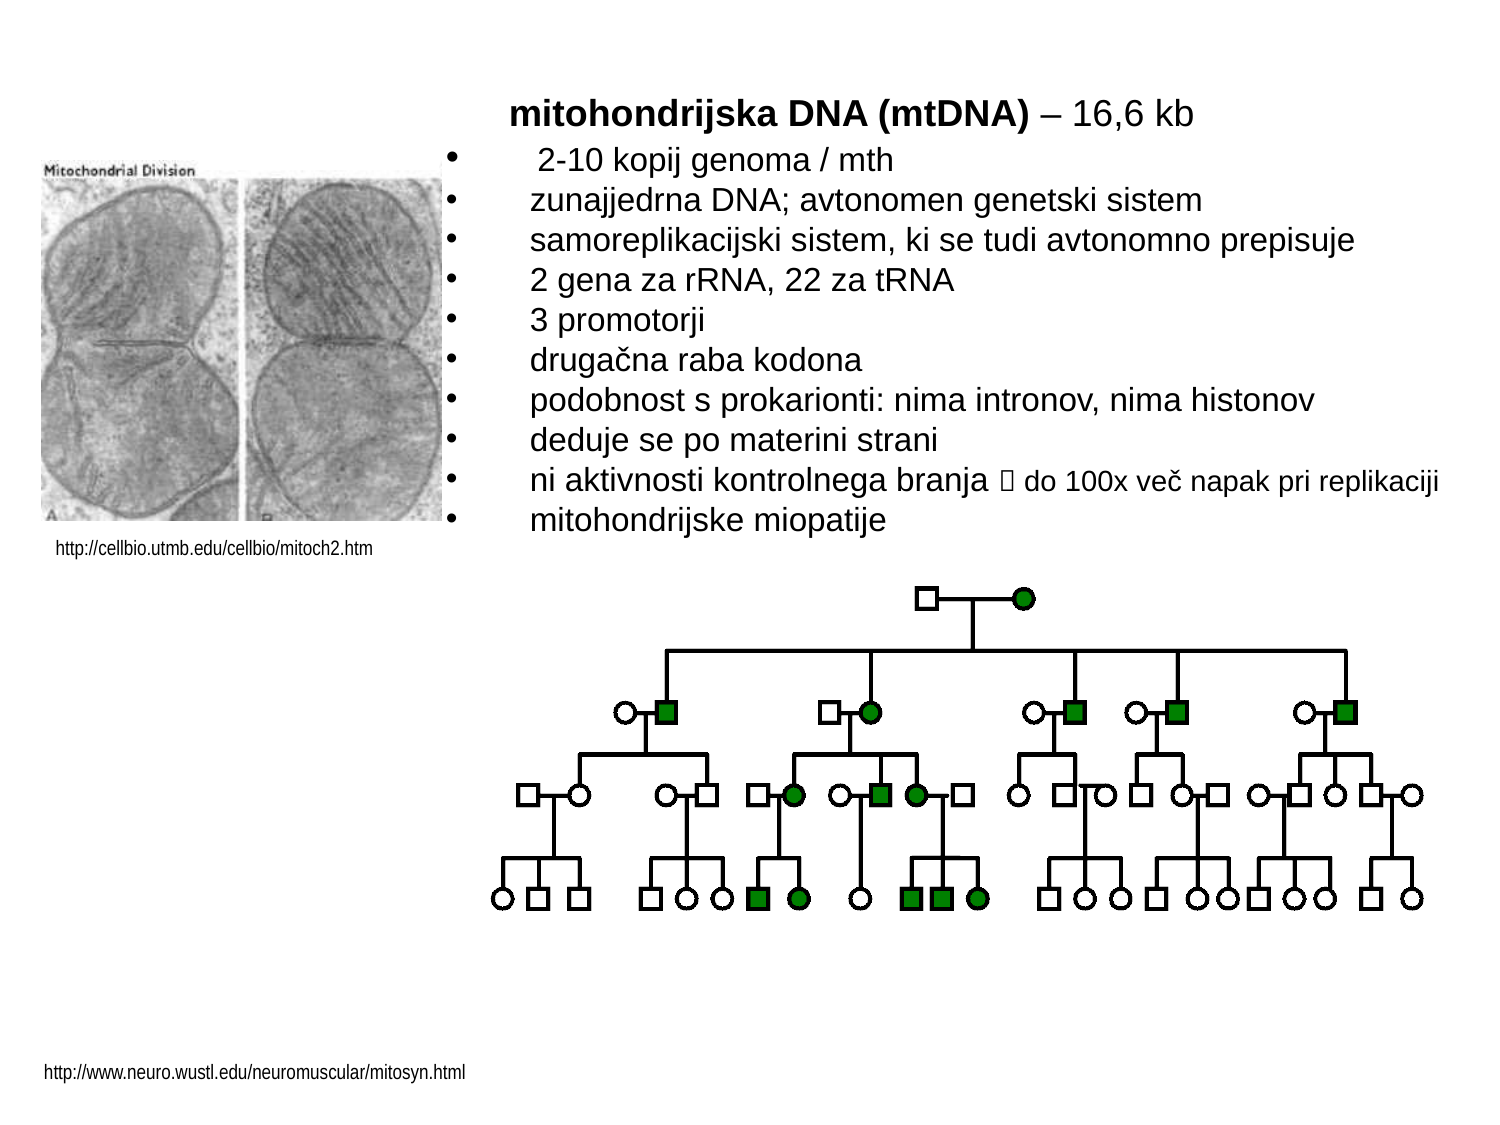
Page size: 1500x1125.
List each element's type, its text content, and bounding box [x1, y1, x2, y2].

text_box http://www.neuro.wustl.edu/neuromuscular/mitosyn.html [29, 1051, 481, 1091]
text_box mitohondrijska DNA (mtDNA) – 16,6 kb 2-10 kopij genoma / mth zunajjedrna DNA; avtonomen genetski sistem samoreplikacijski sistem, ki se tudi avtonomno prepisuje 2 gena za rRNA, 22 za tRNA 3 promotorji drugačna raba kodona podobnost s prokarionti: nima intronov, nima histonov deduje se po materini strani ni aktivnosti kontrolnega branja  do 100x več napak pri replikaciji mitohondrijske miopatije [430, 81, 1483, 591]
picture [490, 586, 1424, 911]
picture [41, 160, 442, 521]
text_box http://cellbio.utmb.edu/cellbio/mitoch2.htm [40, 527, 389, 567]
